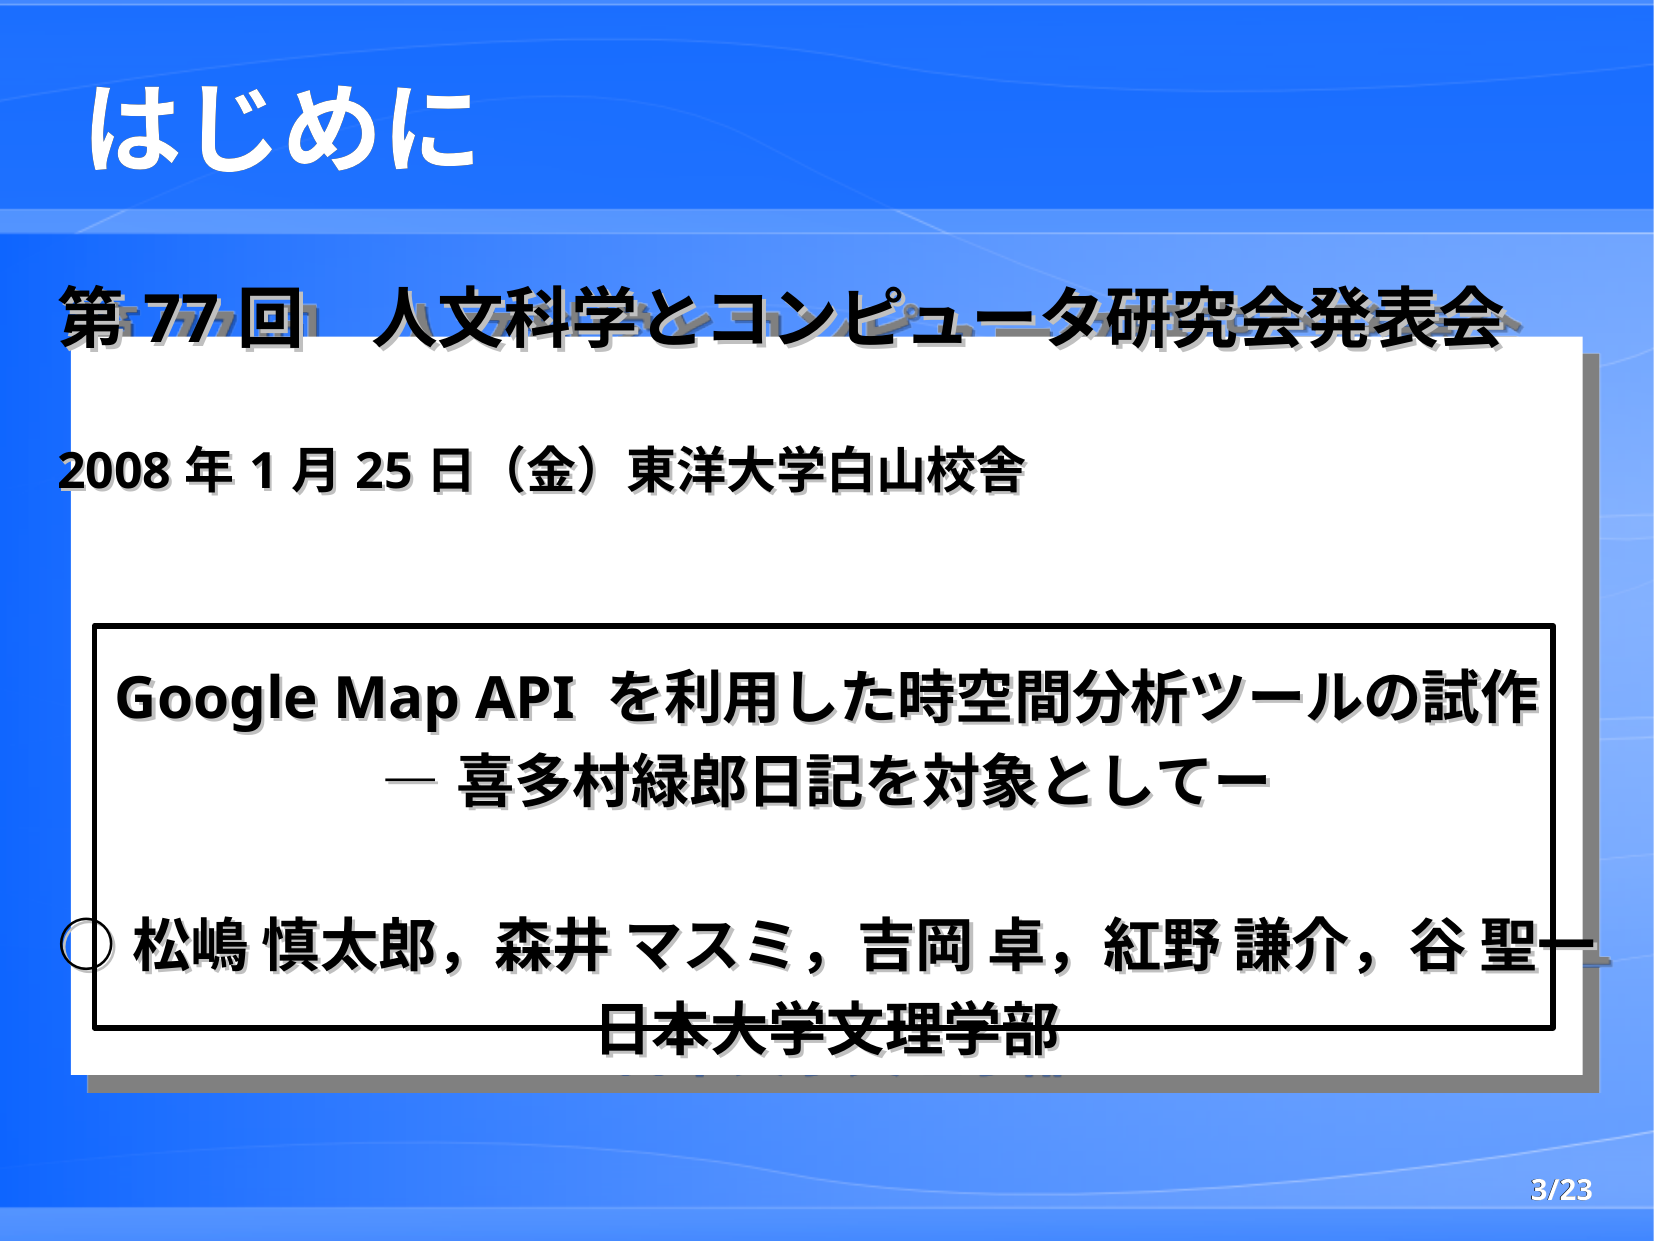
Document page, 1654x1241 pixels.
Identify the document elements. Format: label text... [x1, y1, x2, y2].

title はじめに [23, 8, 1625, 237]
text_box 第77回 人文科学とコンピュータ研究会発表会 2008年1月25日（金）東洋大学白山校舎 Google Map API を利用した時空間分析ツールの試作 ―喜多村緑郎日記を対象としてー ○松嶋 慎太郎，森井 マスミ，吉岡 卓，紅野 謙介，谷 聖一 日本大学文理学部 [70, 950, 1583, 1075]
text_box 第77回 人文科学とコンピュータ研究会発表会 2008年1月25日（金）東洋大学白山校舎 Google Map API を利用した時空間分析ツールの試作 ―喜多村緑郎日記を対象としてー ○松嶋 慎太郎，森井 マスミ，吉岡 卓，紅野 謙介，谷 聖一 日本大学文理学部 [97, 629, 1550, 1025]
text_box 第77回 人文科学とコンピュータ研究会発表会 2008年1月25日（金）東洋大学白山校舎 Google Map API を利用した時空間分析ツールの試作 ―喜多村緑郎日記を対象としてー ○松嶋 慎太郎，森井 マスミ，吉岡 卓，紅野 謙介，谷 聖一 日本大学文理学部 [70, 336, 1583, 939]
picture [0, 0, 1654, 1241]
